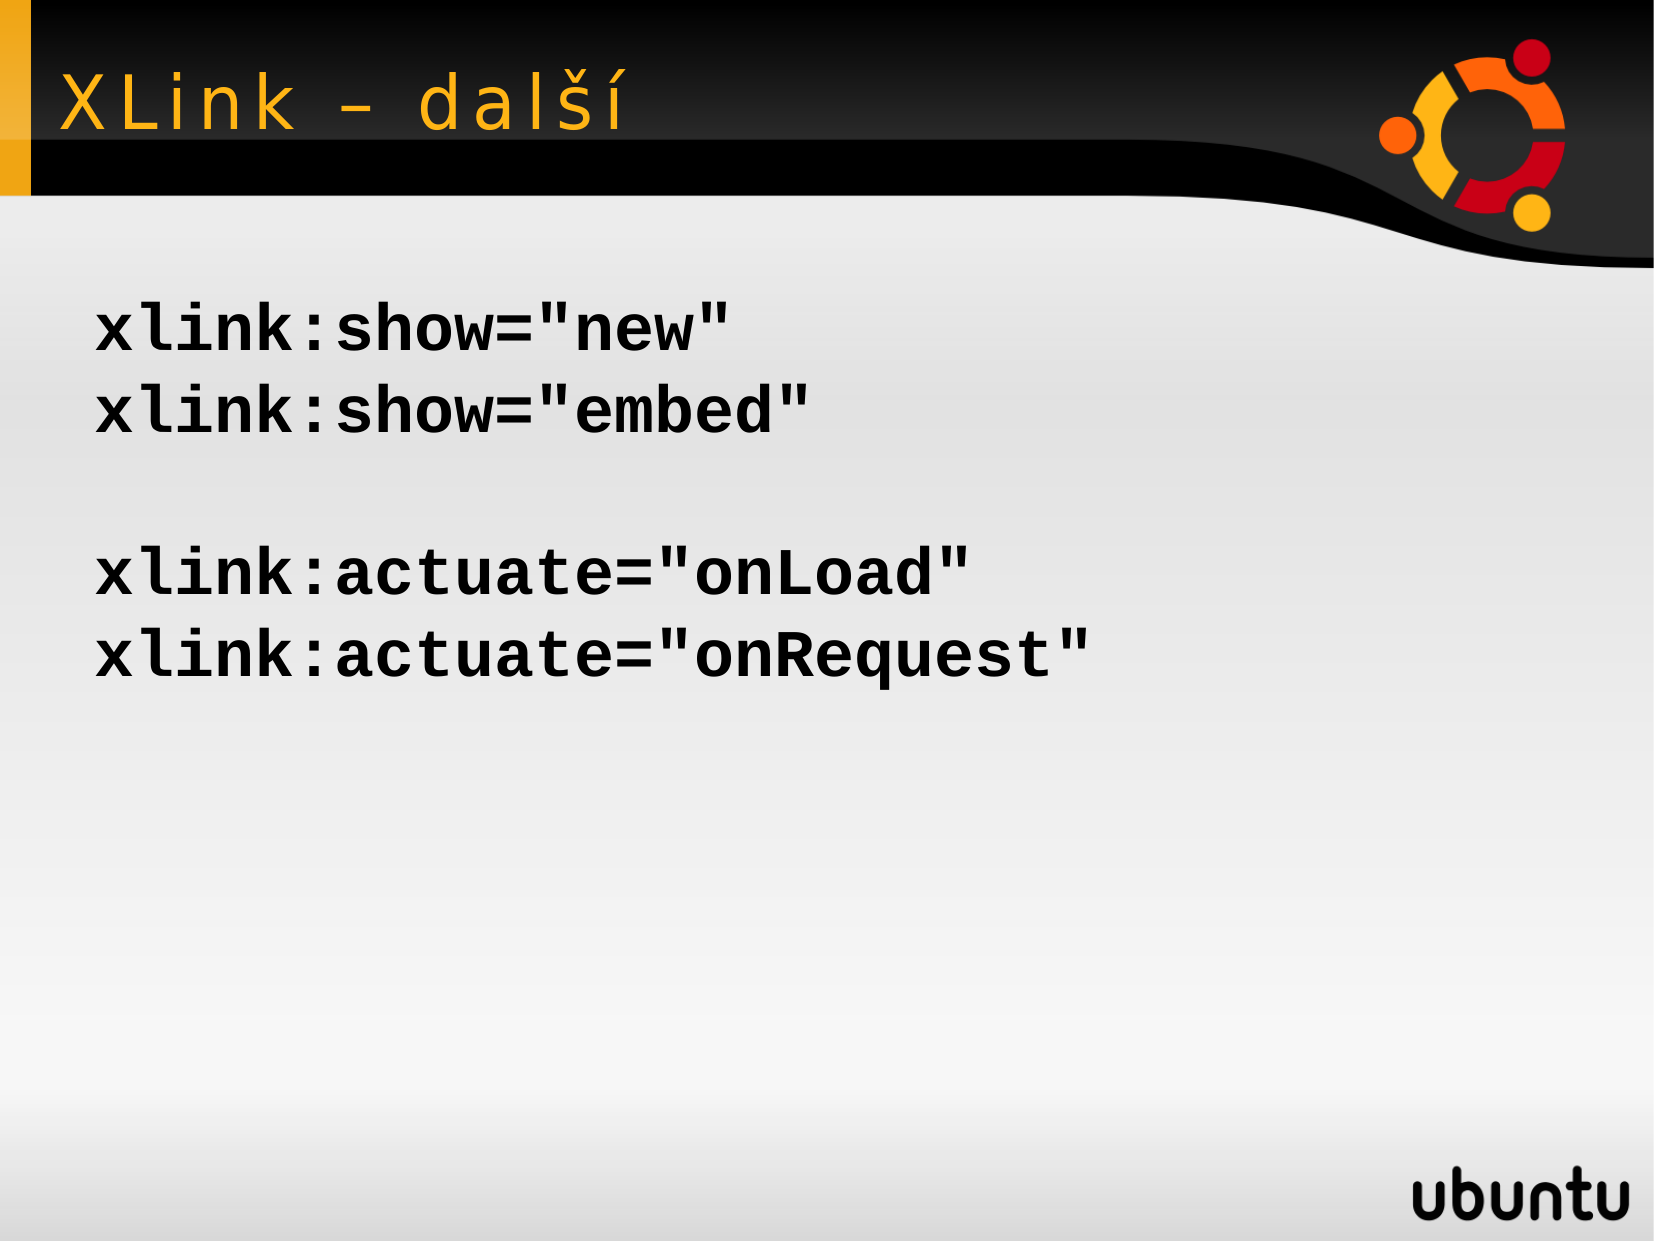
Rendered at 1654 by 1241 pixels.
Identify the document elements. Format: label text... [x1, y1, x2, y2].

list xlink:show="new" xlink:show="embed" xlink:actuate="onLoad" xlink:actuate="onRequest" [76, 295, 1565, 1114]
title XLink – další [59, 29, 1270, 178]
picture [0, 0, 1654, 1241]
